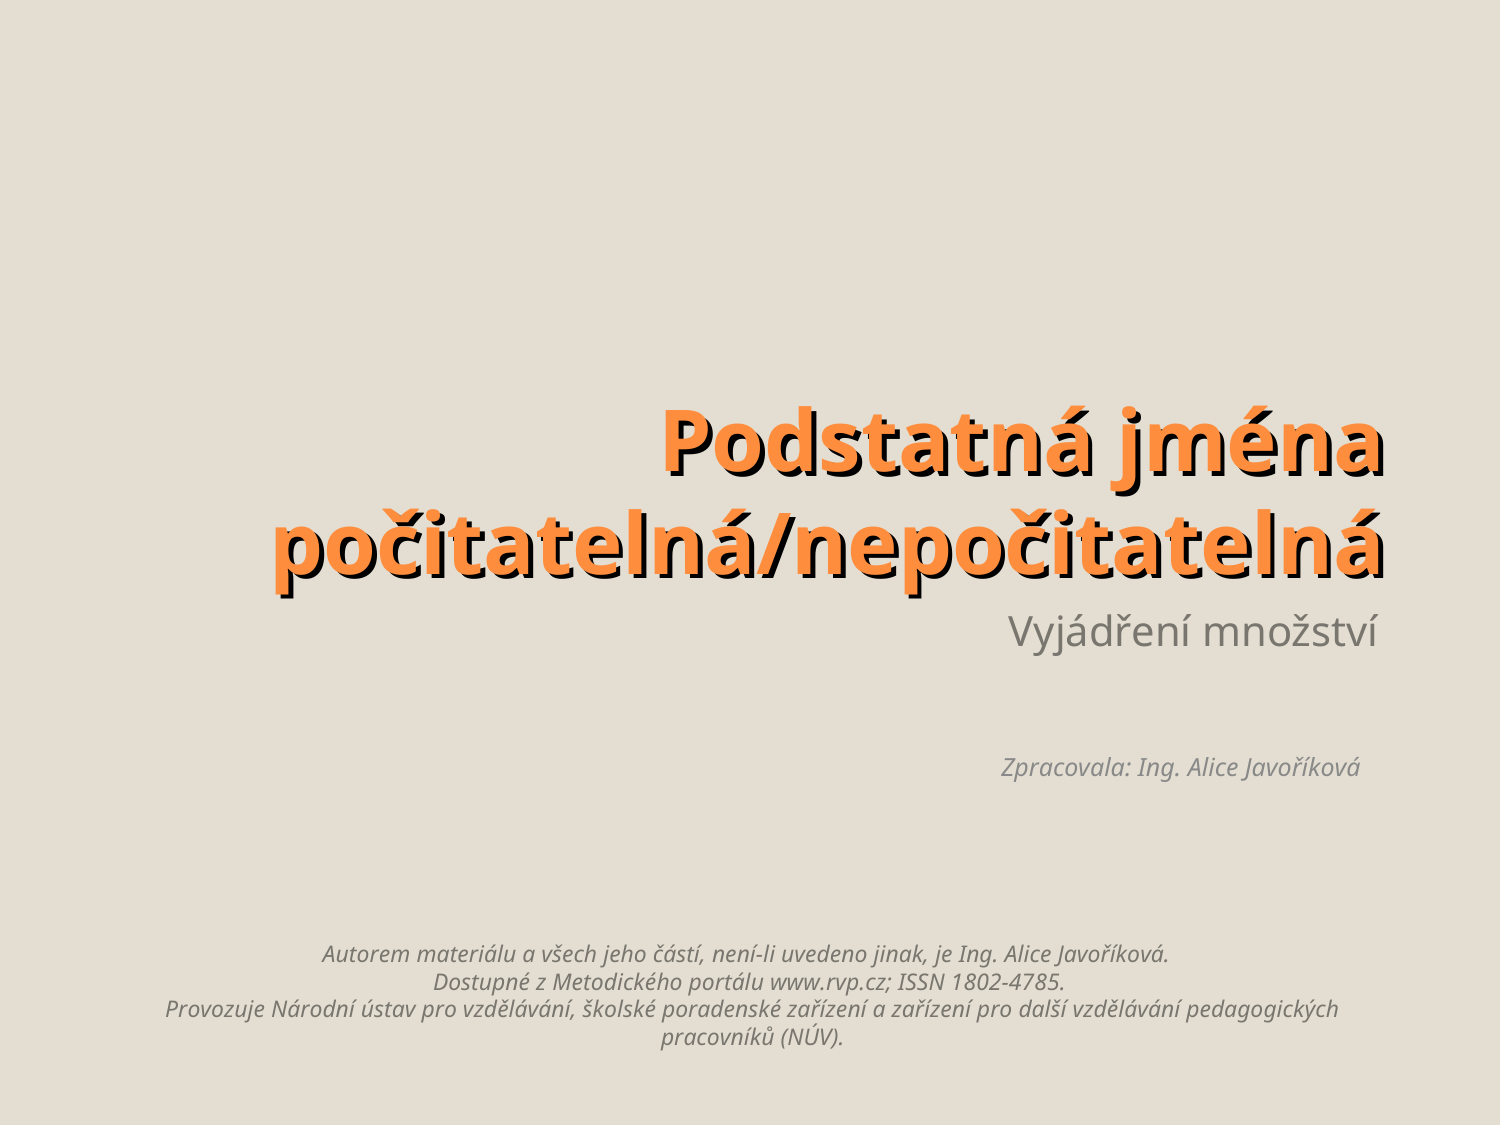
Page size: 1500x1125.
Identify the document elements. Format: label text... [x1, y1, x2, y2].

text_box Zpracovala: Ing. Alice Javoříková [862, 743, 1377, 811]
text_box Vyjádření množství [118, 604, 1394, 755]
title Podstatná jména počitatelná/nepočitatelná [118, 298, 1394, 599]
text_box Autorem materiálu a všech jeho částí, není-li uvedeno jinak, je Ing. Alice Javoříková. Dostupné z Metodického portálu www.rvp.cz; ISSN 1802-4785. Provozuje Národní ústav pro vzdělávání, školské poradenské zařízení a zařízení pro další vzdělávání pedagogických pracovníků (NÚV). [129, 932, 1371, 1058]
